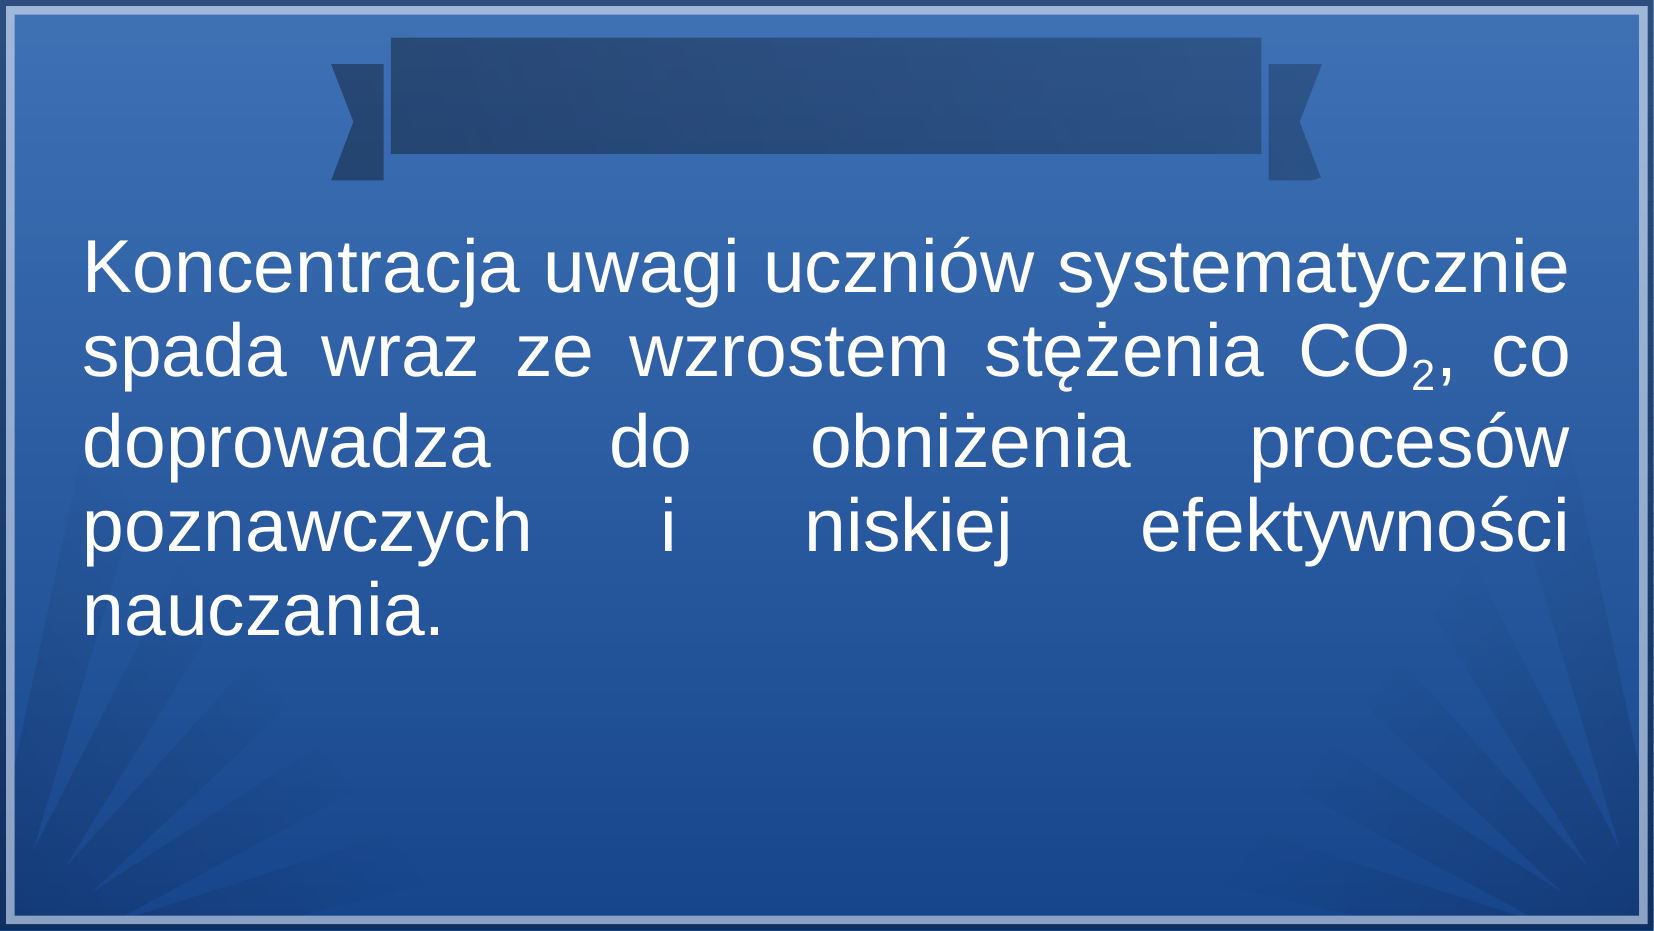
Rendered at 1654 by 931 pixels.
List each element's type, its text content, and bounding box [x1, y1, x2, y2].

list Koncentracja uwagi uczniów systematycznie spada wraz ze wzrostem stężenia CO2, co doprowadza do obniżenia procesów poznawczych i niskiej efektywności nauczania. [82, 224, 1571, 848]
